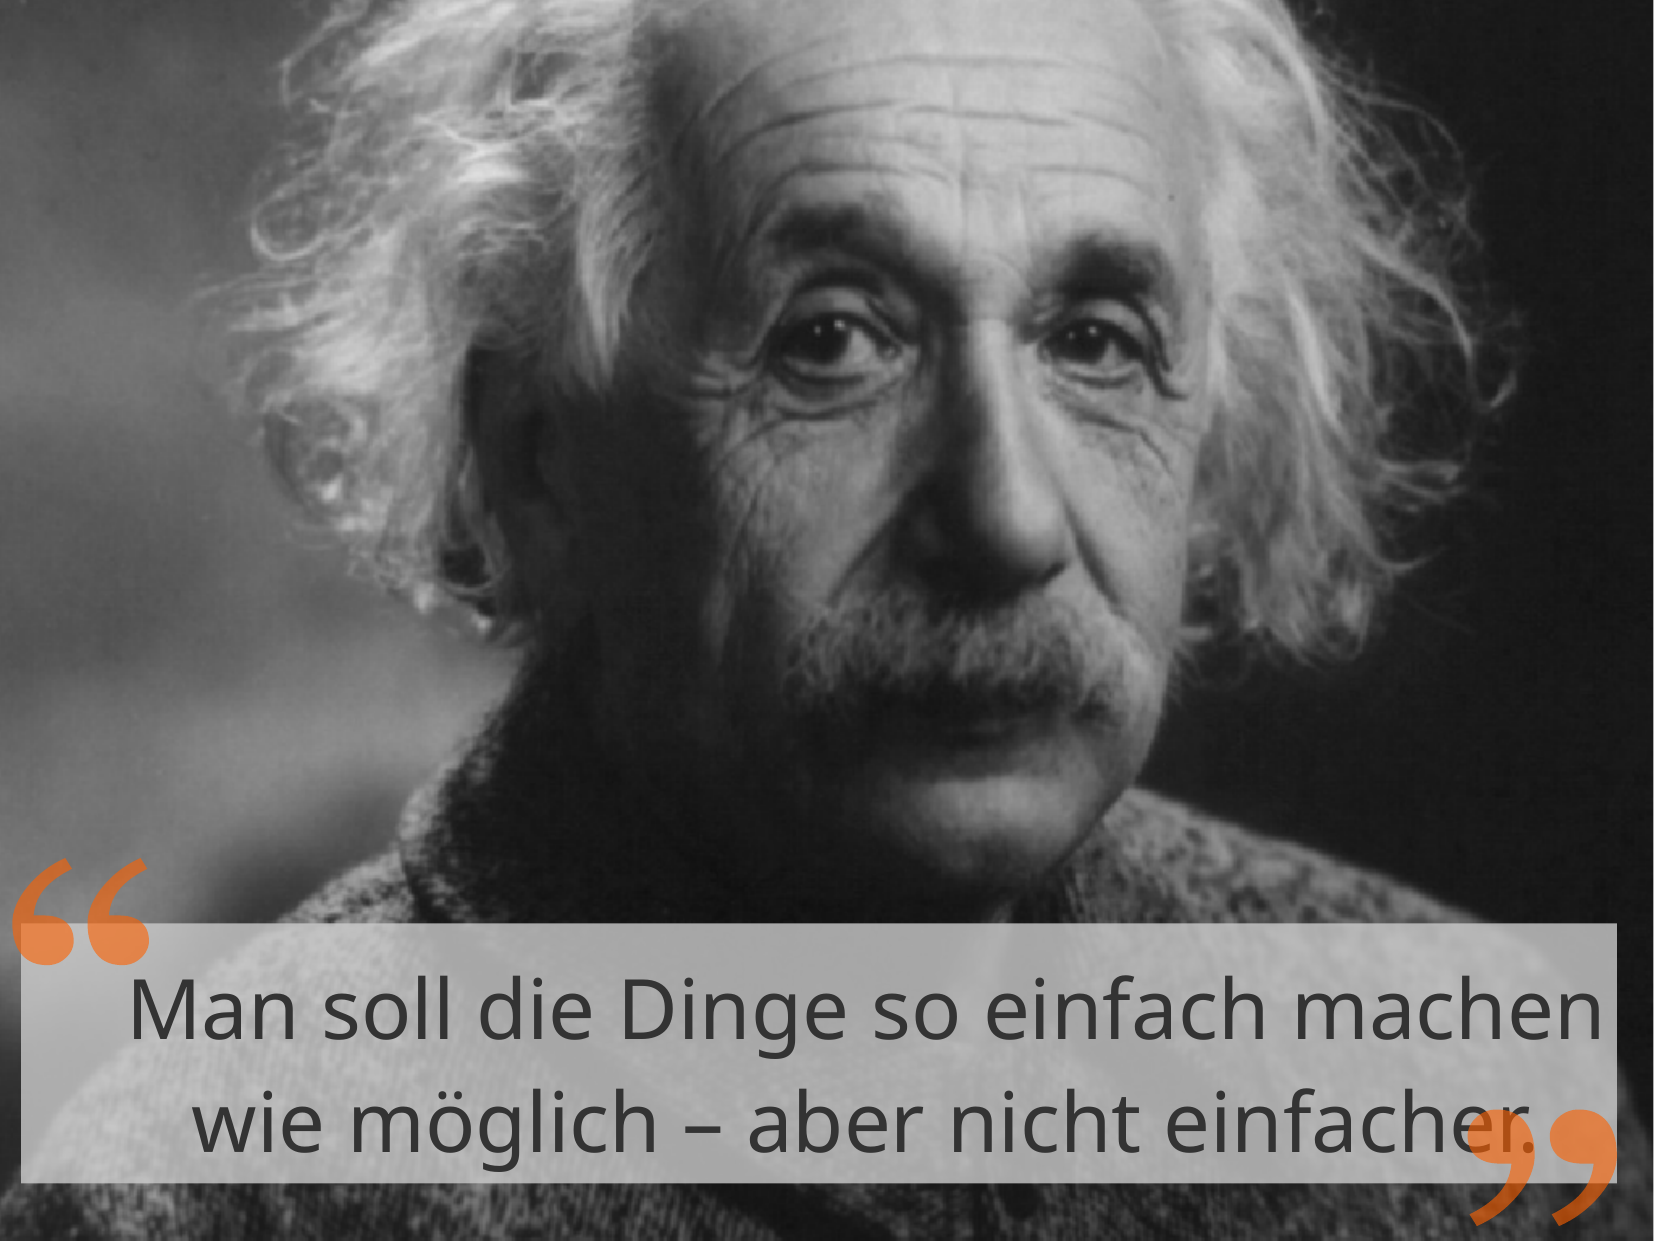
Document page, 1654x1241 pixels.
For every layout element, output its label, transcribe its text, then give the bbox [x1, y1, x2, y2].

text_box Man soll die Dinge so einfach machen wie möglich – aber nicht einfacher. [126, 950, 1514, 1152]
text_box [12, 858, 1617, 1227]
picture [0, 0, 1654, 1241]
